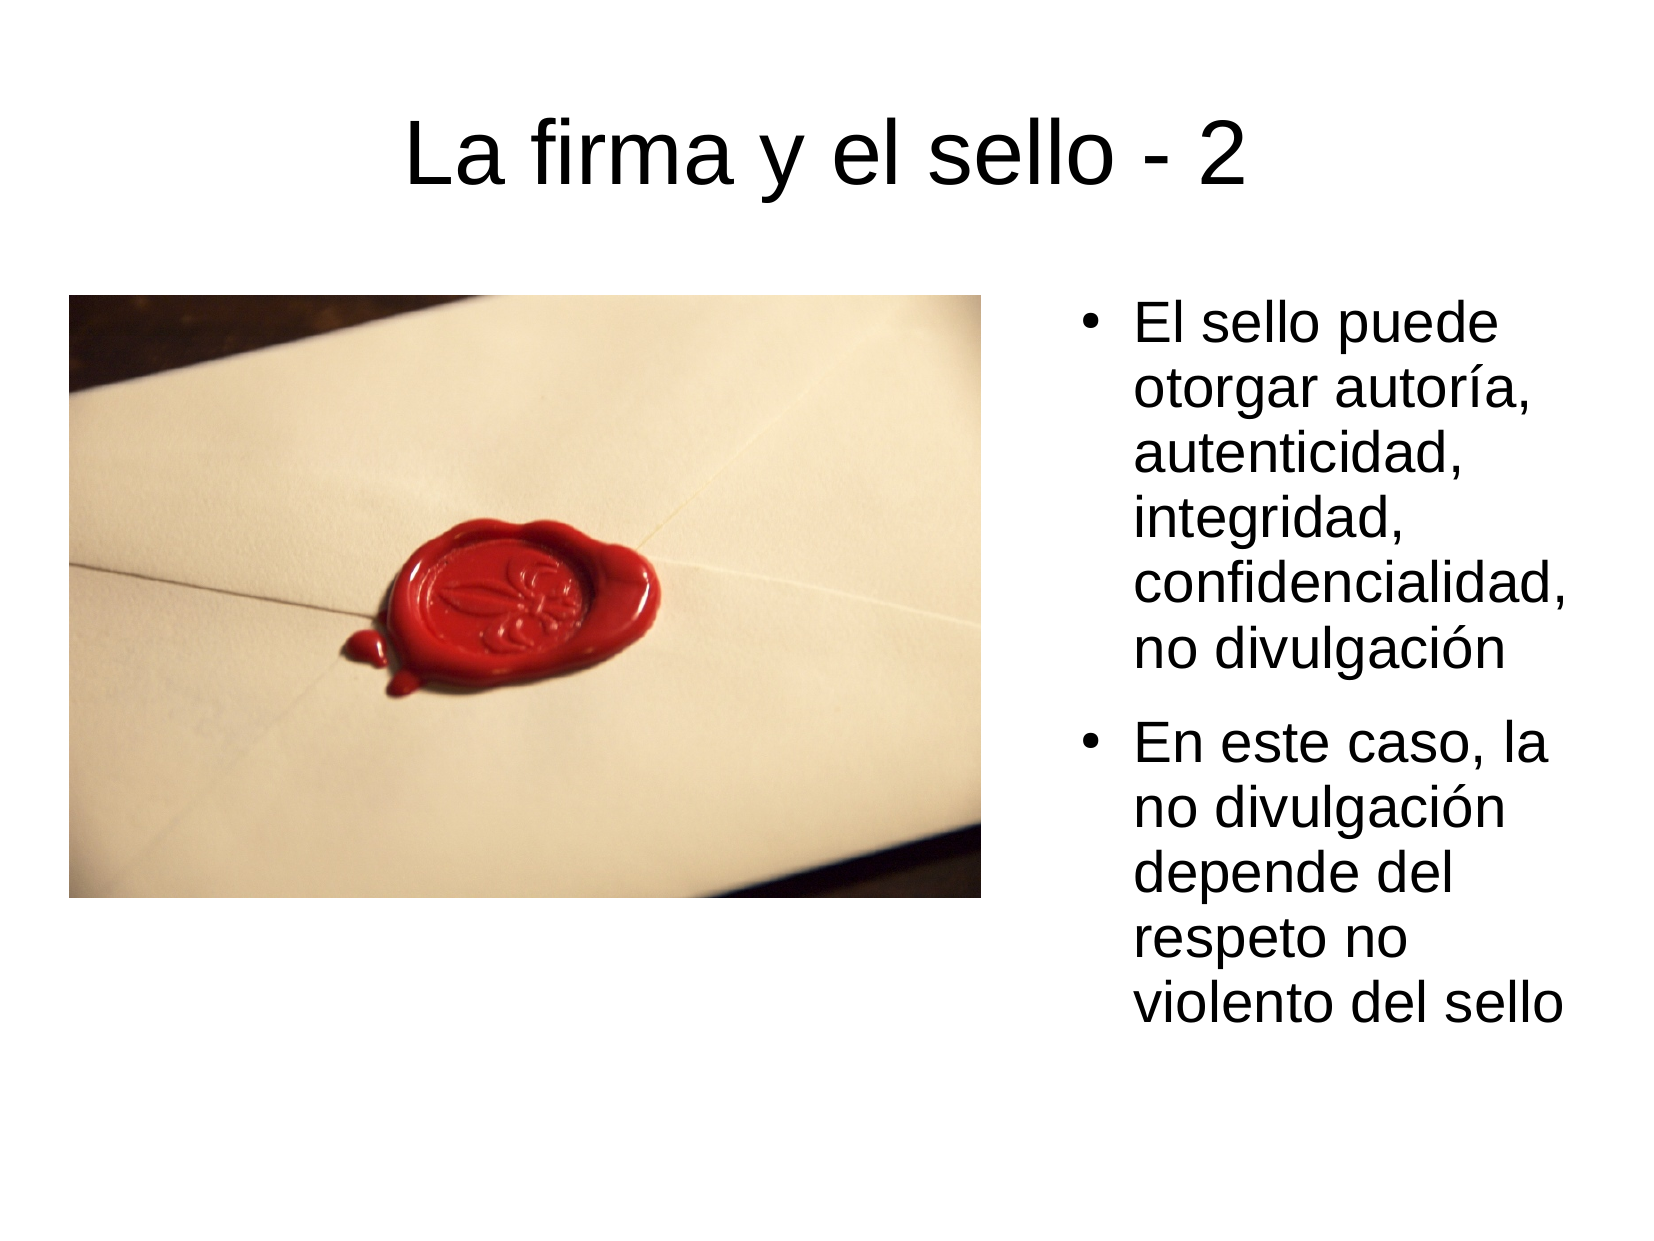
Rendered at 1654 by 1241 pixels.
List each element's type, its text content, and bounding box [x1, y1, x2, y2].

list El sello puede otorgar autoría, autenticidad, integridad, confidencialidad, no divulgación En este caso, la no divulgación depende del respeto no violento del sello [1062, 290, 1583, 1146]
title La firma y el sello - 2 [82, 49, 1571, 257]
picture [69, 295, 981, 898]
